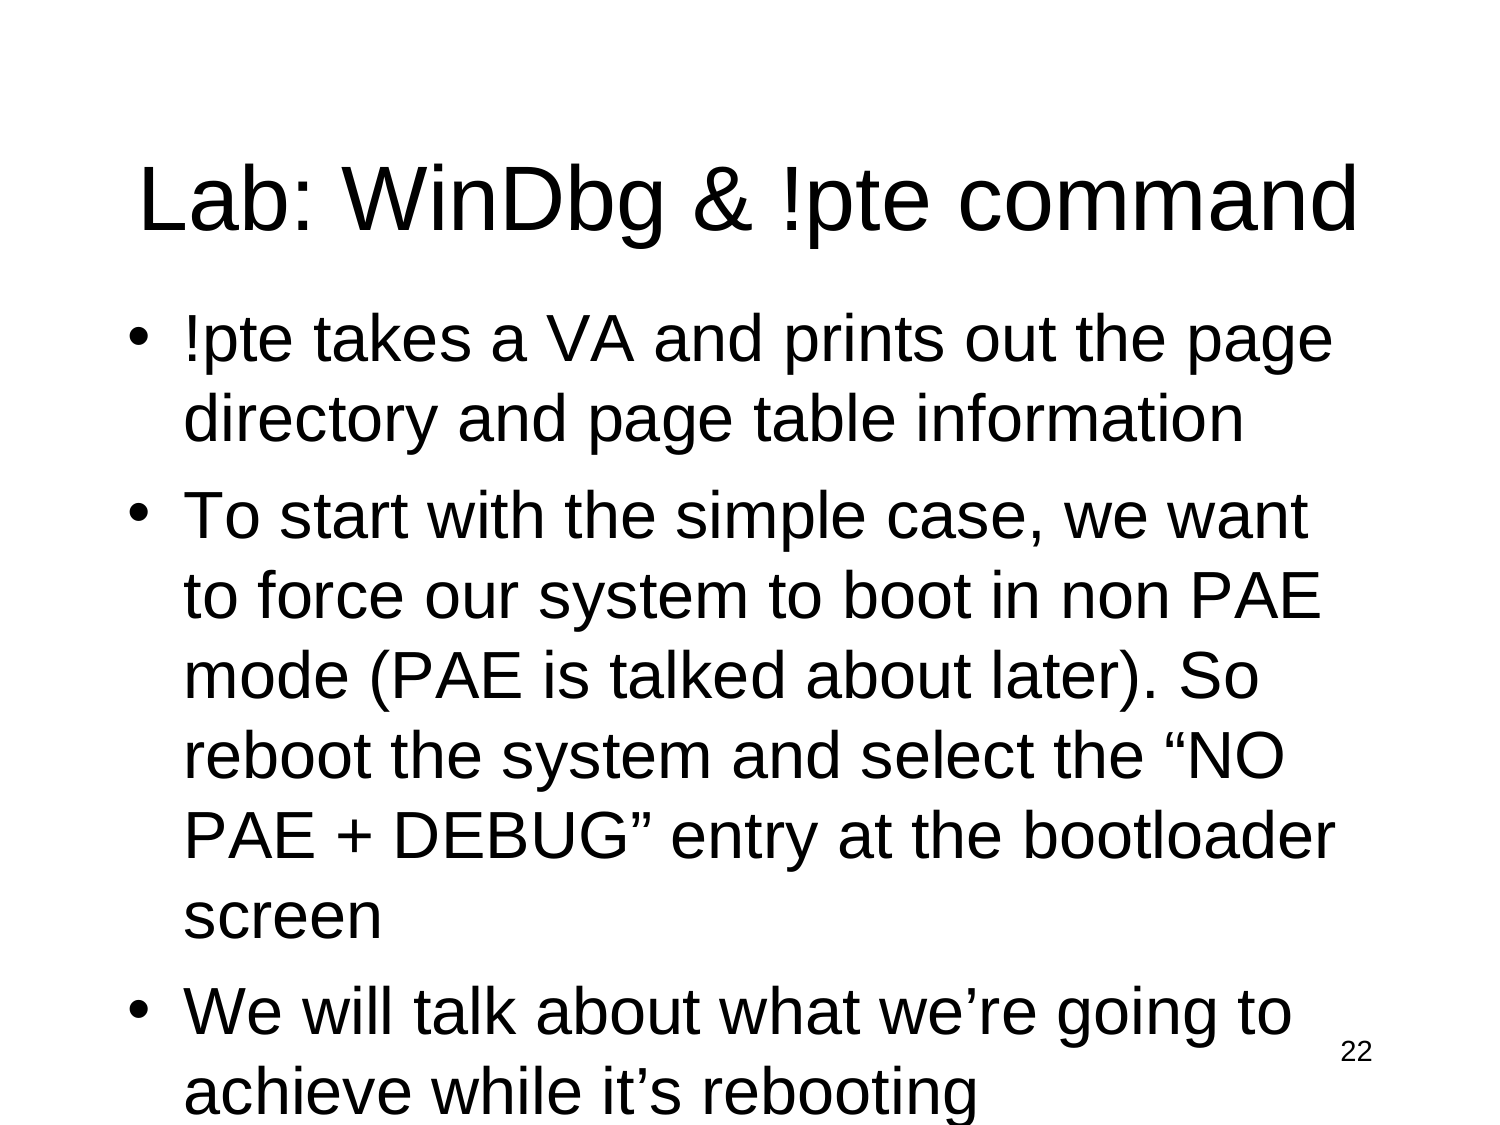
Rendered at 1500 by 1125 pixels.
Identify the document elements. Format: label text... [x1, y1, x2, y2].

list !pte takes a VA and prints out the page directory and page table information To start with the simple case, we want to force our system to boot in non PAE mode (PAE is talked about later). So reboot the system and select the “NO PAE + DEBUG” entry at the bootloader screen We will talk about what we’re going to achieve while it’s rebooting [112, 287, 1388, 1125]
text_box <number> [1074, 1025, 1388, 1101]
title Lab: WinDbg & !pte command [112, 99, 1388, 287]
